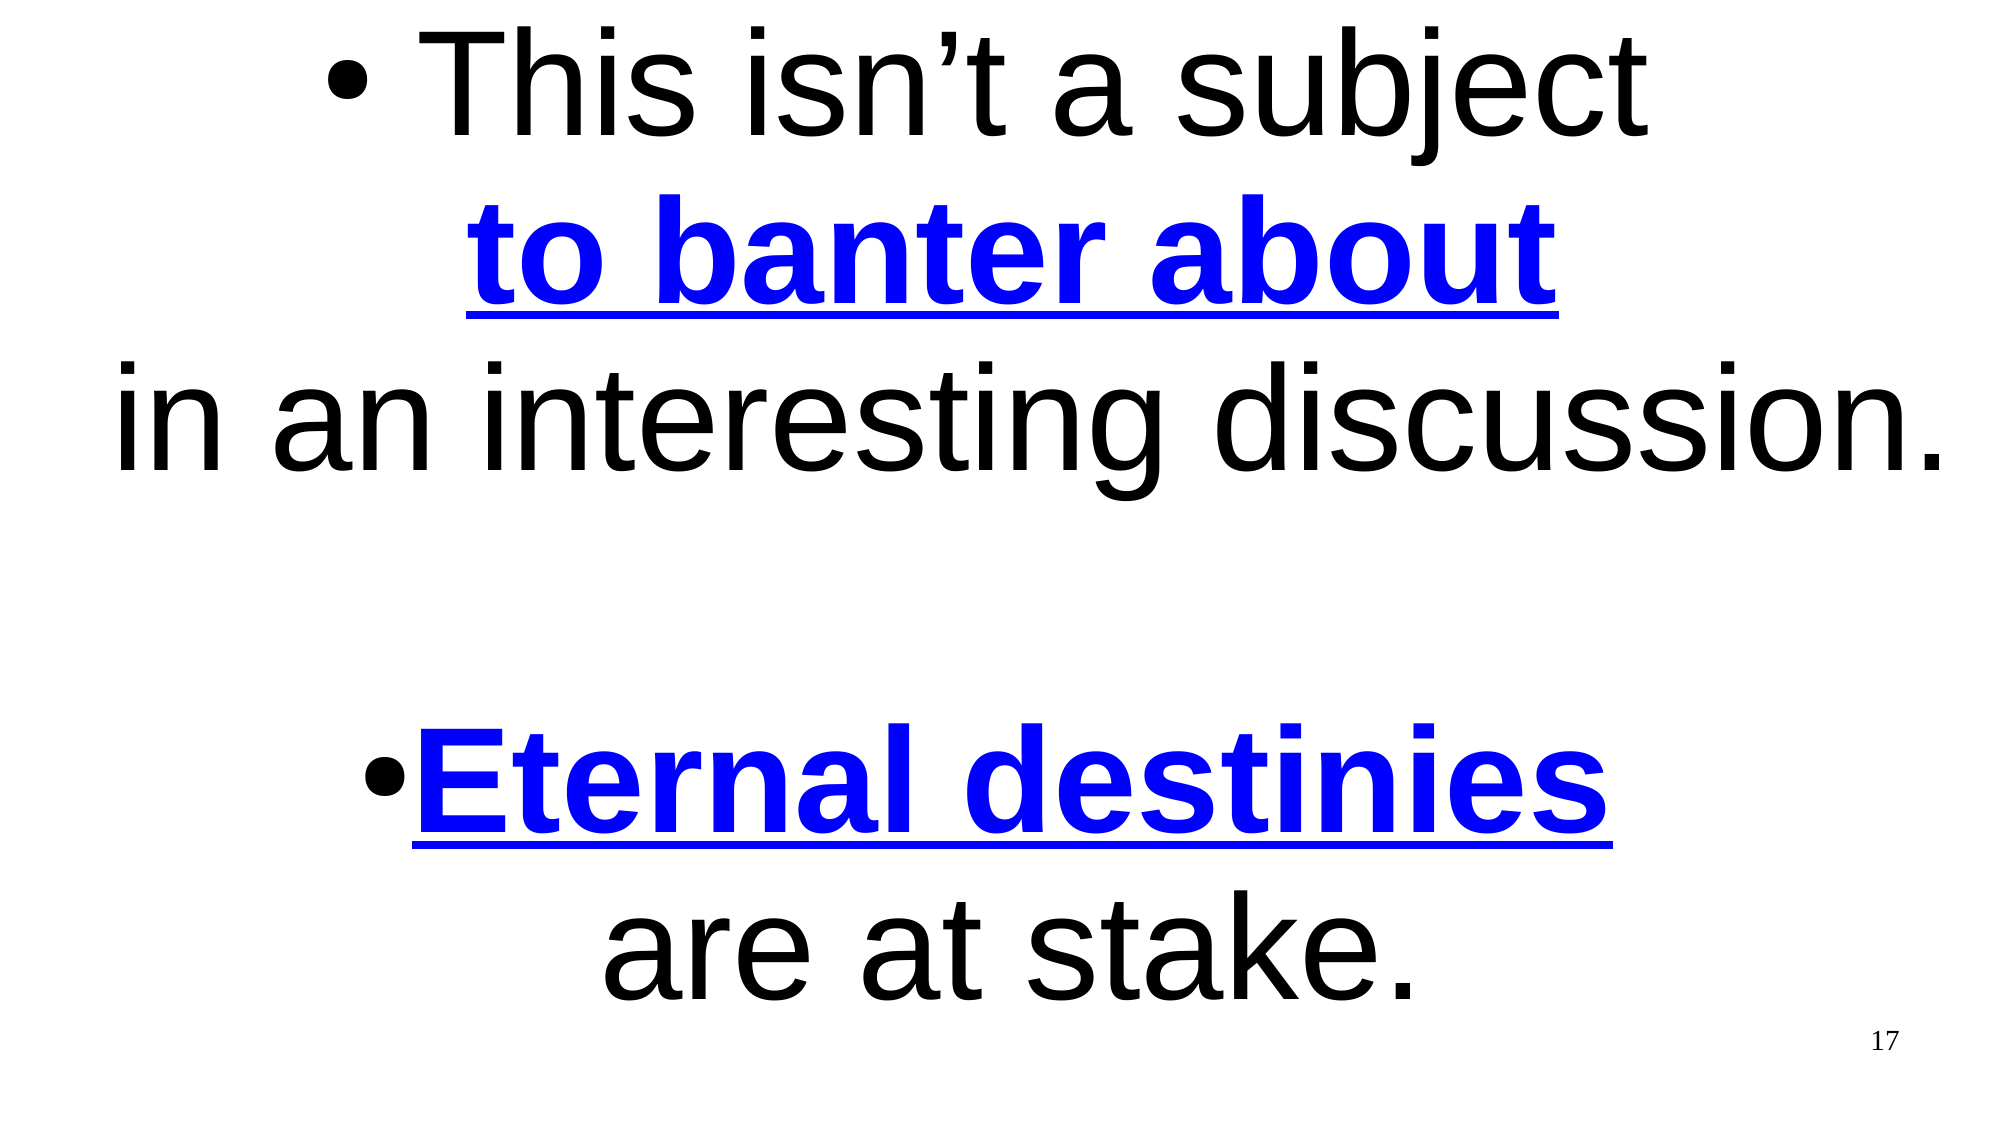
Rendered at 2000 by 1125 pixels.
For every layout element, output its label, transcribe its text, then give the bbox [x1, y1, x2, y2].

list This isn’t a subject to banter about in an interesting discussion. Eternal destinies are at stake. [0, 0, 1996, 1123]
